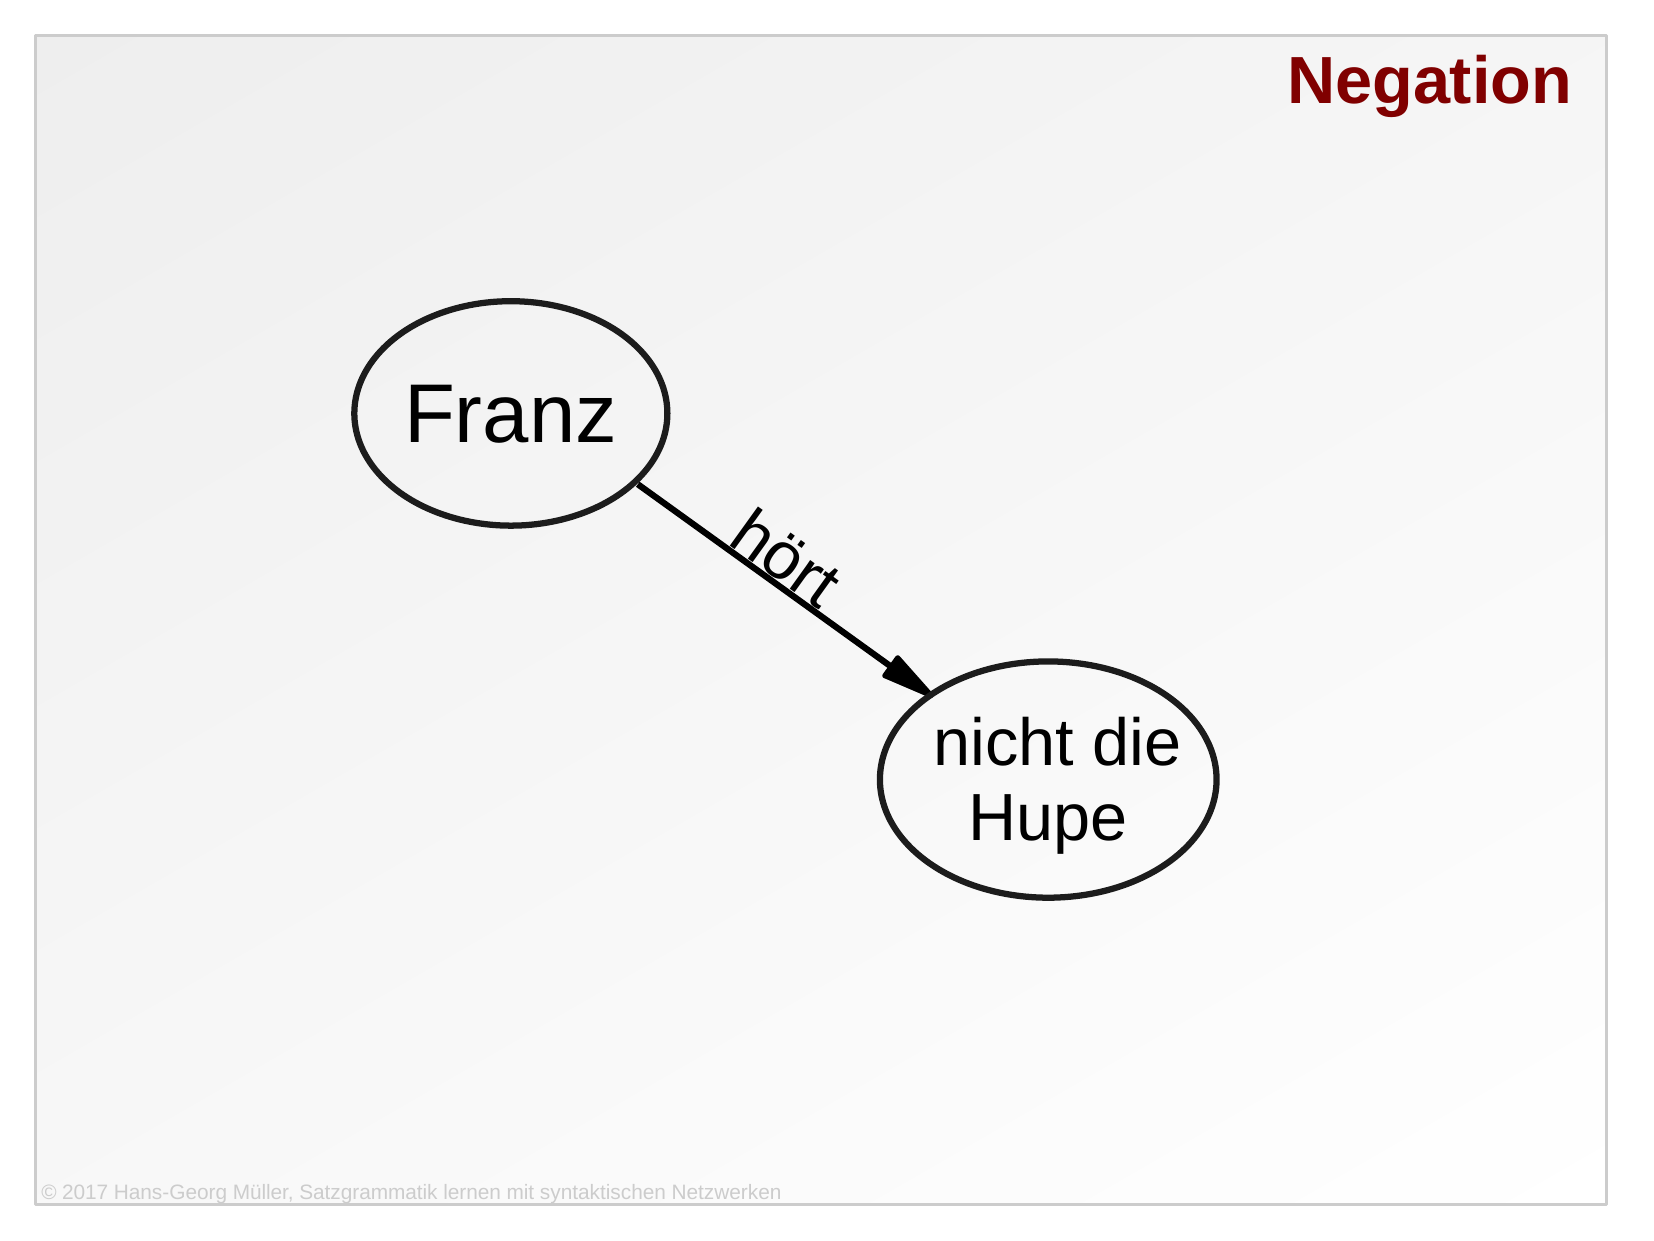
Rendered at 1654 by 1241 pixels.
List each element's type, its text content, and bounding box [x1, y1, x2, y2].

title Negation [84, 43, 1573, 193]
text_box Franz [354, 301, 668, 526]
text_box nicht die Hupe [879, 661, 1217, 898]
